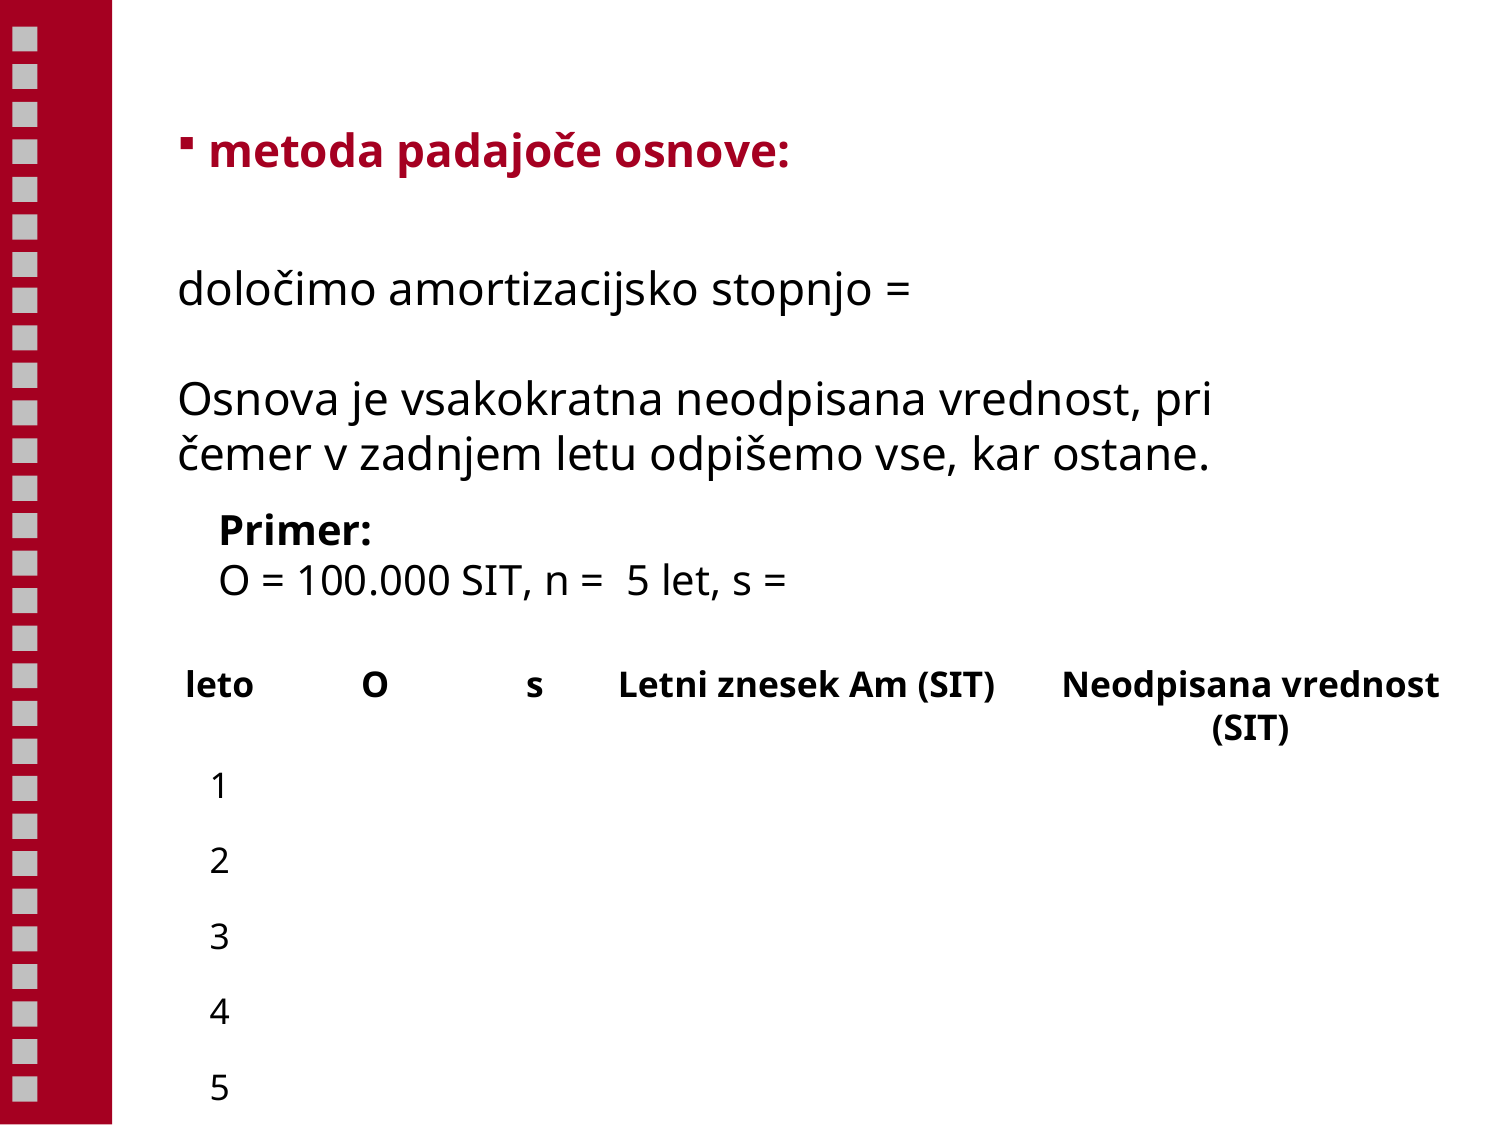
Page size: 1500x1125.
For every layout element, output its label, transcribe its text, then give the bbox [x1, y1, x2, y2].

table_cell [277, 1057, 474, 1125]
table_cell 5 [163, 1057, 277, 1125]
table_cell [474, 831, 596, 906]
table_cell [277, 755, 474, 831]
text_box metoda padajoče osnove: določimo amortizacijsko stopnjo = [162, 113, 1401, 323]
table_header leto [163, 655, 277, 755]
table_cell [596, 906, 1017, 981]
table_cell [474, 981, 596, 1057]
text_box Primer: O = 100.000 SIT, n = 5 let, s = [203, 496, 814, 612]
table_cell [277, 981, 474, 1057]
table_cell [1017, 906, 1485, 981]
table_cell [474, 906, 596, 981]
table_cell [1017, 755, 1485, 831]
table_cell [1017, 1057, 1485, 1125]
table_header Neodpisana vrednost (SIT) [1017, 655, 1485, 755]
table_cell 3 [163, 906, 277, 981]
table_cell [596, 755, 1017, 831]
table_cell 2 [163, 831, 277, 906]
table_header O [277, 655, 474, 755]
table_cell [474, 1057, 596, 1125]
table_cell [474, 755, 596, 831]
table_cell [277, 831, 474, 906]
table_header Letni znesek Am (SIT) [596, 655, 1017, 755]
table_cell [596, 981, 1017, 1057]
table_cell [1017, 831, 1485, 906]
table_cell [277, 906, 474, 981]
table_cell 4 [163, 981, 277, 1057]
table_header s [474, 655, 596, 755]
table_cell 1 [163, 755, 277, 831]
text_box Osnova je vsakokratna neodpisana vrednost, pri čemer v zadnjem letu odpišemo vse, kar ostane. [162, 362, 1360, 488]
table_cell [596, 831, 1017, 906]
table_cell [1017, 981, 1485, 1057]
table_cell [596, 1057, 1017, 1125]
